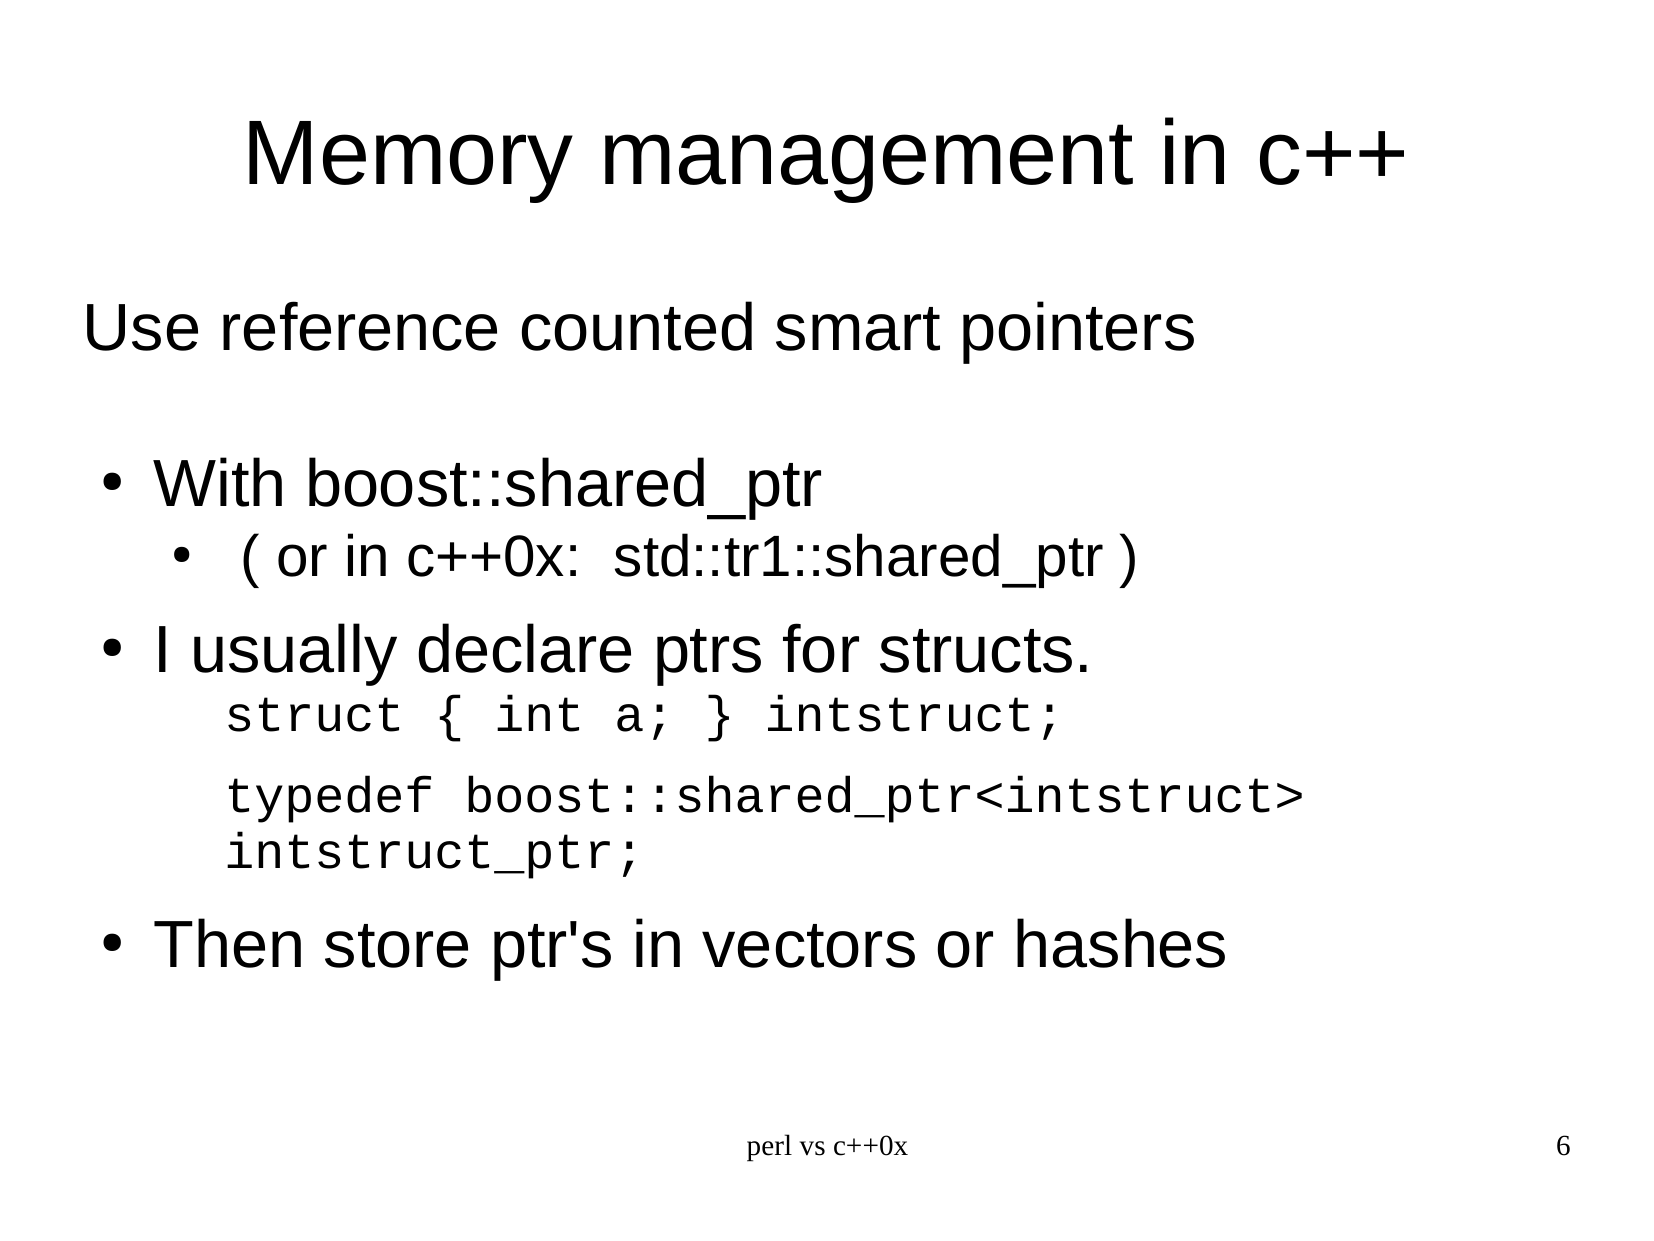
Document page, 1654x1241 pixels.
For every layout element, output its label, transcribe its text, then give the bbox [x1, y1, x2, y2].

list Use reference counted smart pointers With boost::shared_ptr ( or in c++0x: std::tr1::shared_ptr ) I usually declare ptrs for structs. struct { int a; } intstruct; typedef boost::shared_ptr<intstruct> intstruct_ptr; Then store ptr's in vectors or hashes [82, 290, 1571, 1094]
title Memory management in c++ [82, 49, 1571, 257]
